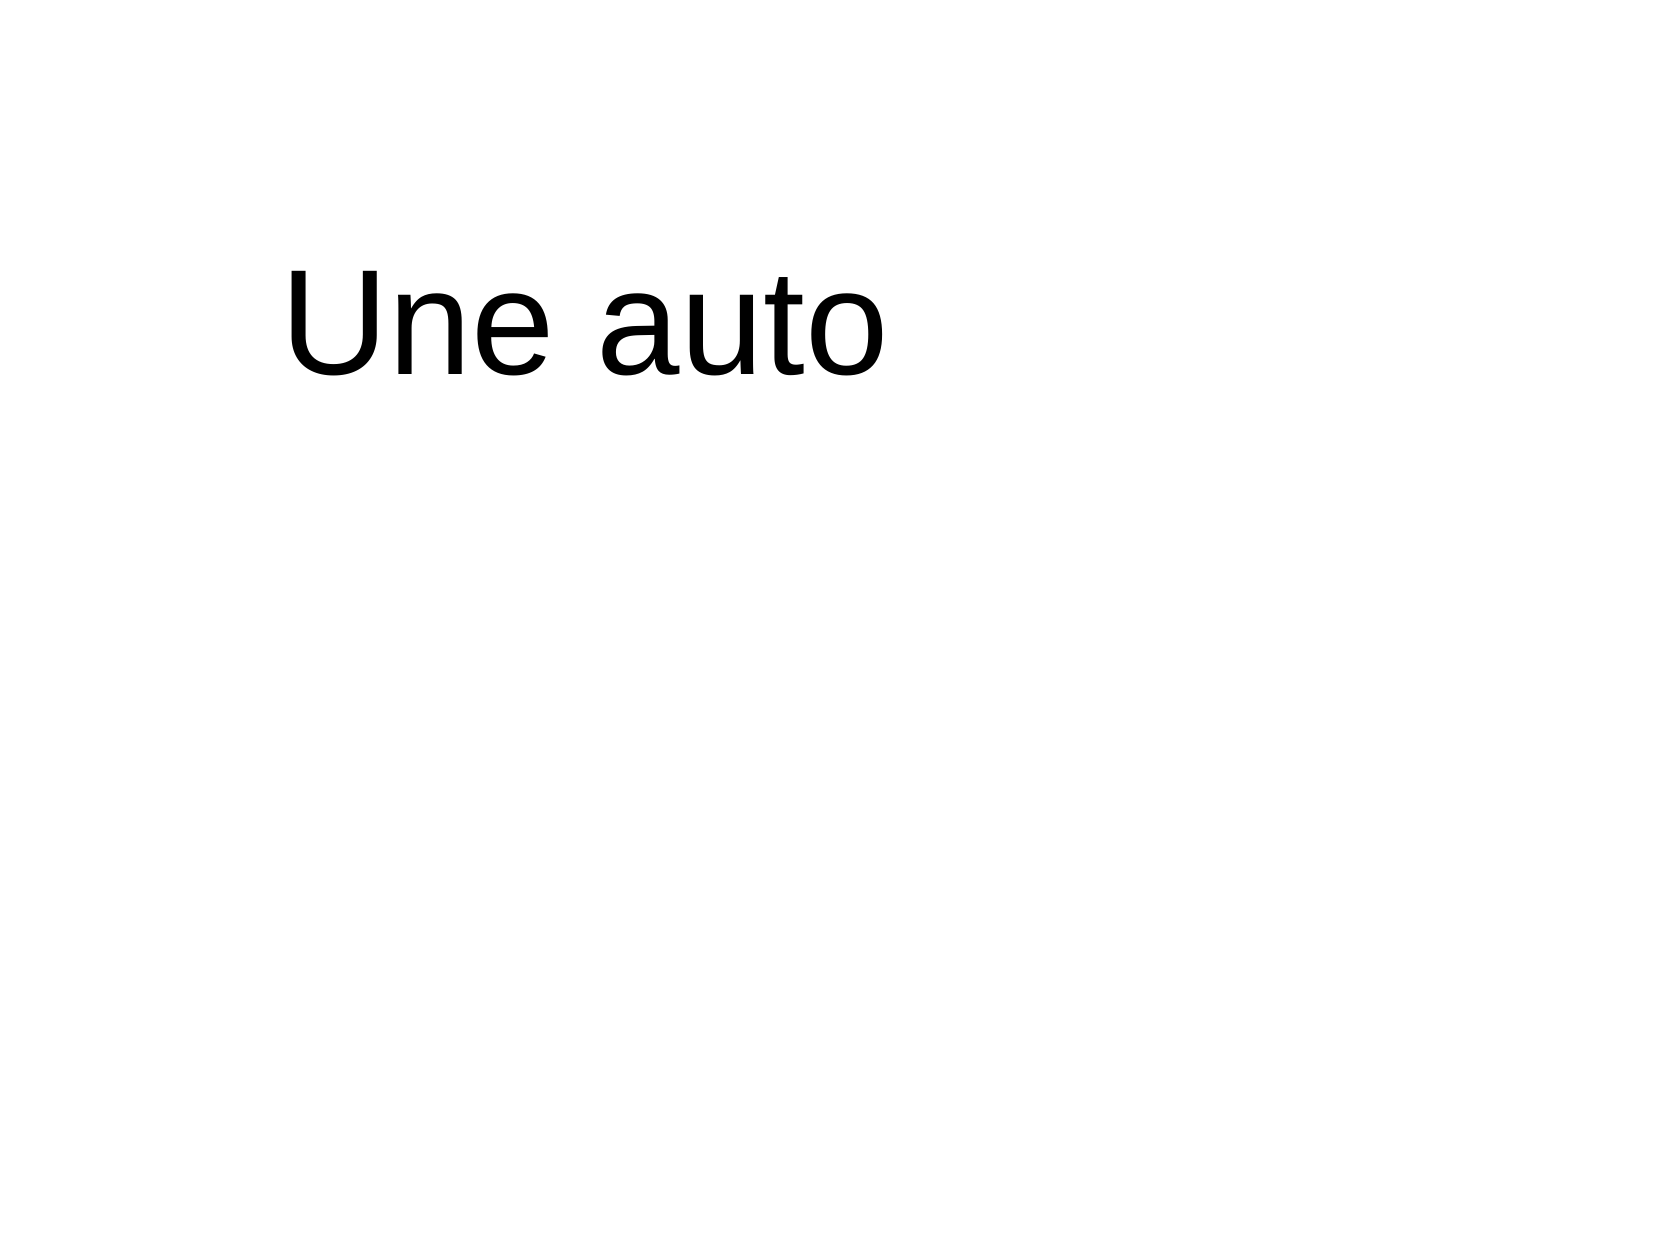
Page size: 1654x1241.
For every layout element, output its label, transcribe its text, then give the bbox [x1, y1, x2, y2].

text_box Une auto [265, 231, 1182, 414]
